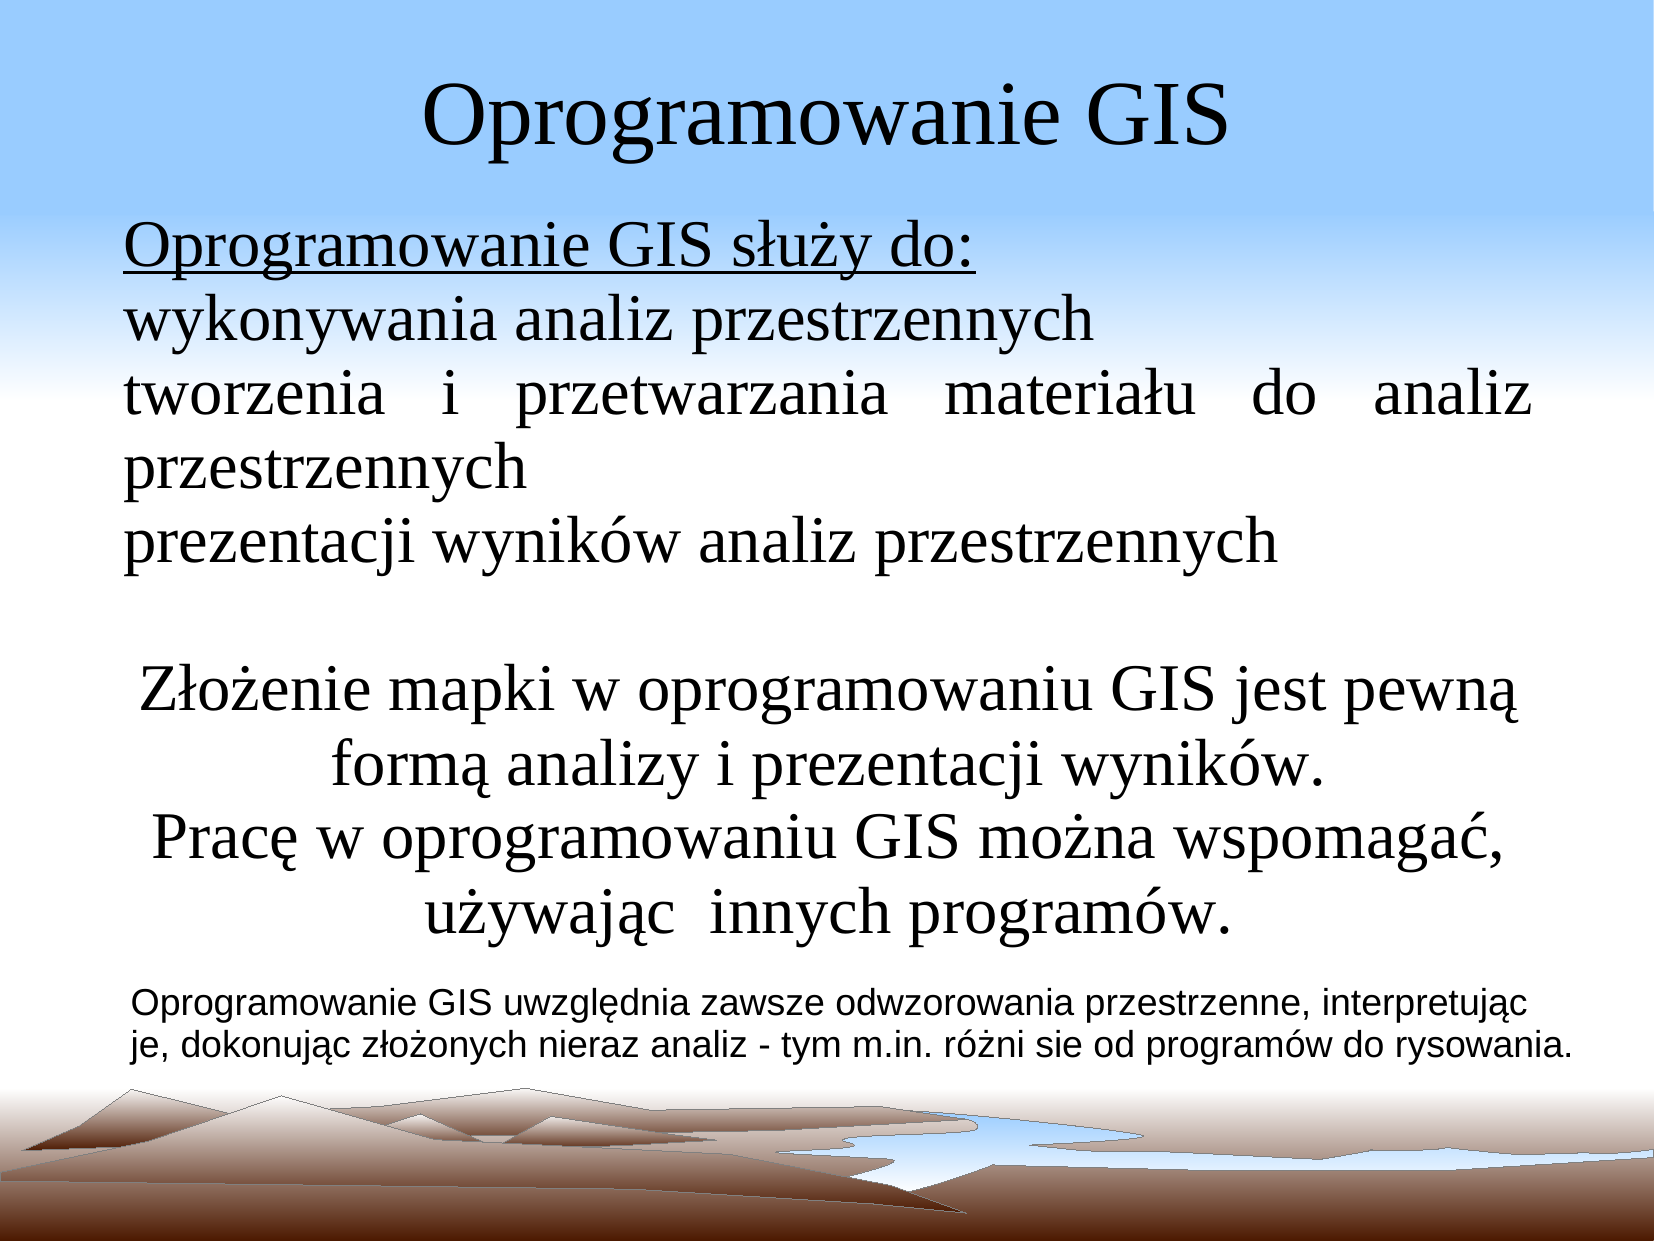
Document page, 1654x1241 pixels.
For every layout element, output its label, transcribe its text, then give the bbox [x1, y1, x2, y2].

title Oprogramowanie GIS [121, 49, 1534, 178]
text_box Oprogramowanie GIS uwzględnia zawsze odwzorowania przestrzenne, interpretując je, dokonując złożonych nieraz analiz - tym m.in. różni sie od programów do rysowania. [115, 974, 1595, 1074]
subtitle Oprogramowanie GIS służy do: wykonywania analiz przestrzennych tworzenia i przetwarzania materiału do analiz przestrzennych prezentacji wyników analiz przestrzennych Złożenie mapki w oprogramowaniu GIS jest pewną formą analizy i prezentacji wyników. Pracę w oprogramowaniu GIS można wspomagać, używając innych programów. [123, 180, 1536, 974]
